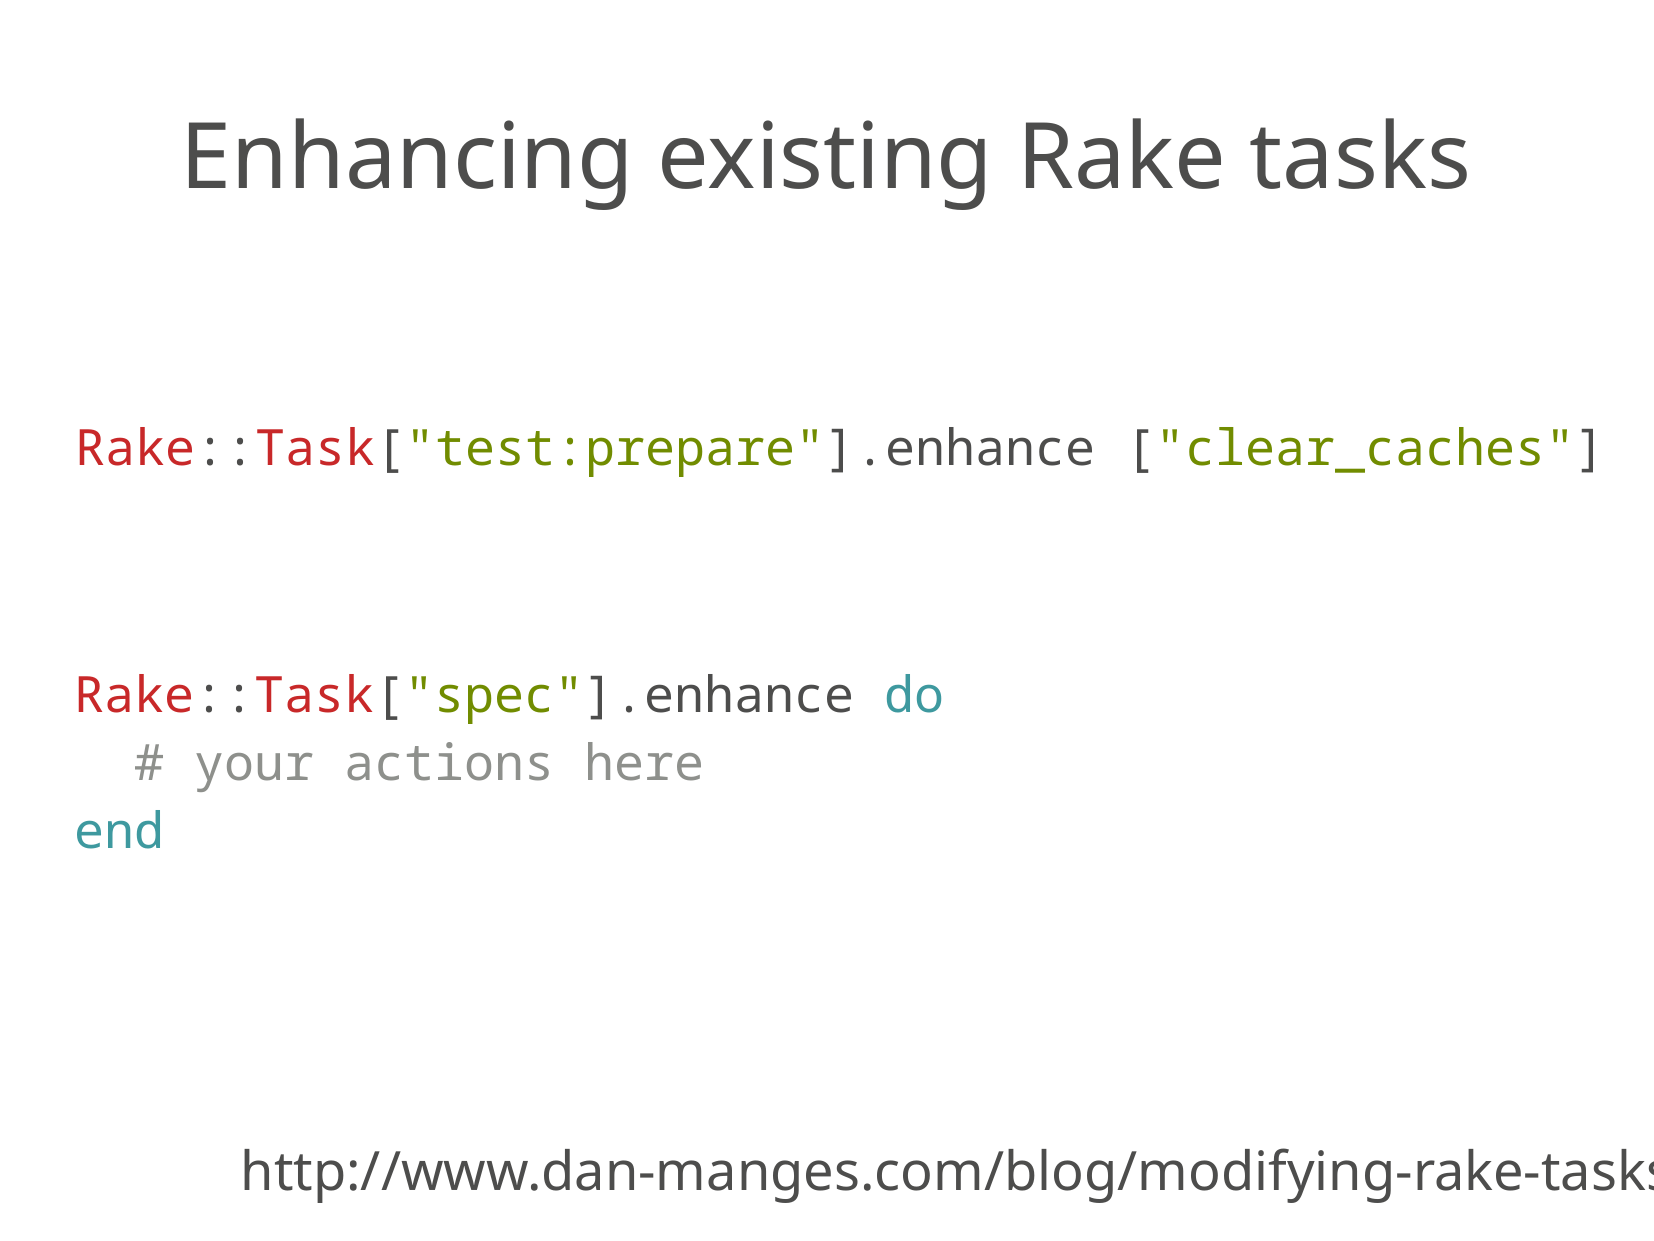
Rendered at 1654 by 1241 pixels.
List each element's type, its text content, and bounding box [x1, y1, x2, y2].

title Enhancing existing Rake tasks [82, 49, 1571, 257]
text_box Rake::Task["spec"].enhance do # your actions here end [60, 651, 1141, 856]
text_box Rake::Task["test:prepare"].enhance ["clear_caches"] [60, 405, 1621, 543]
text_box http://www.dan-manges.com/blog/modifying-rake-tasks [226, 1125, 1636, 1231]
